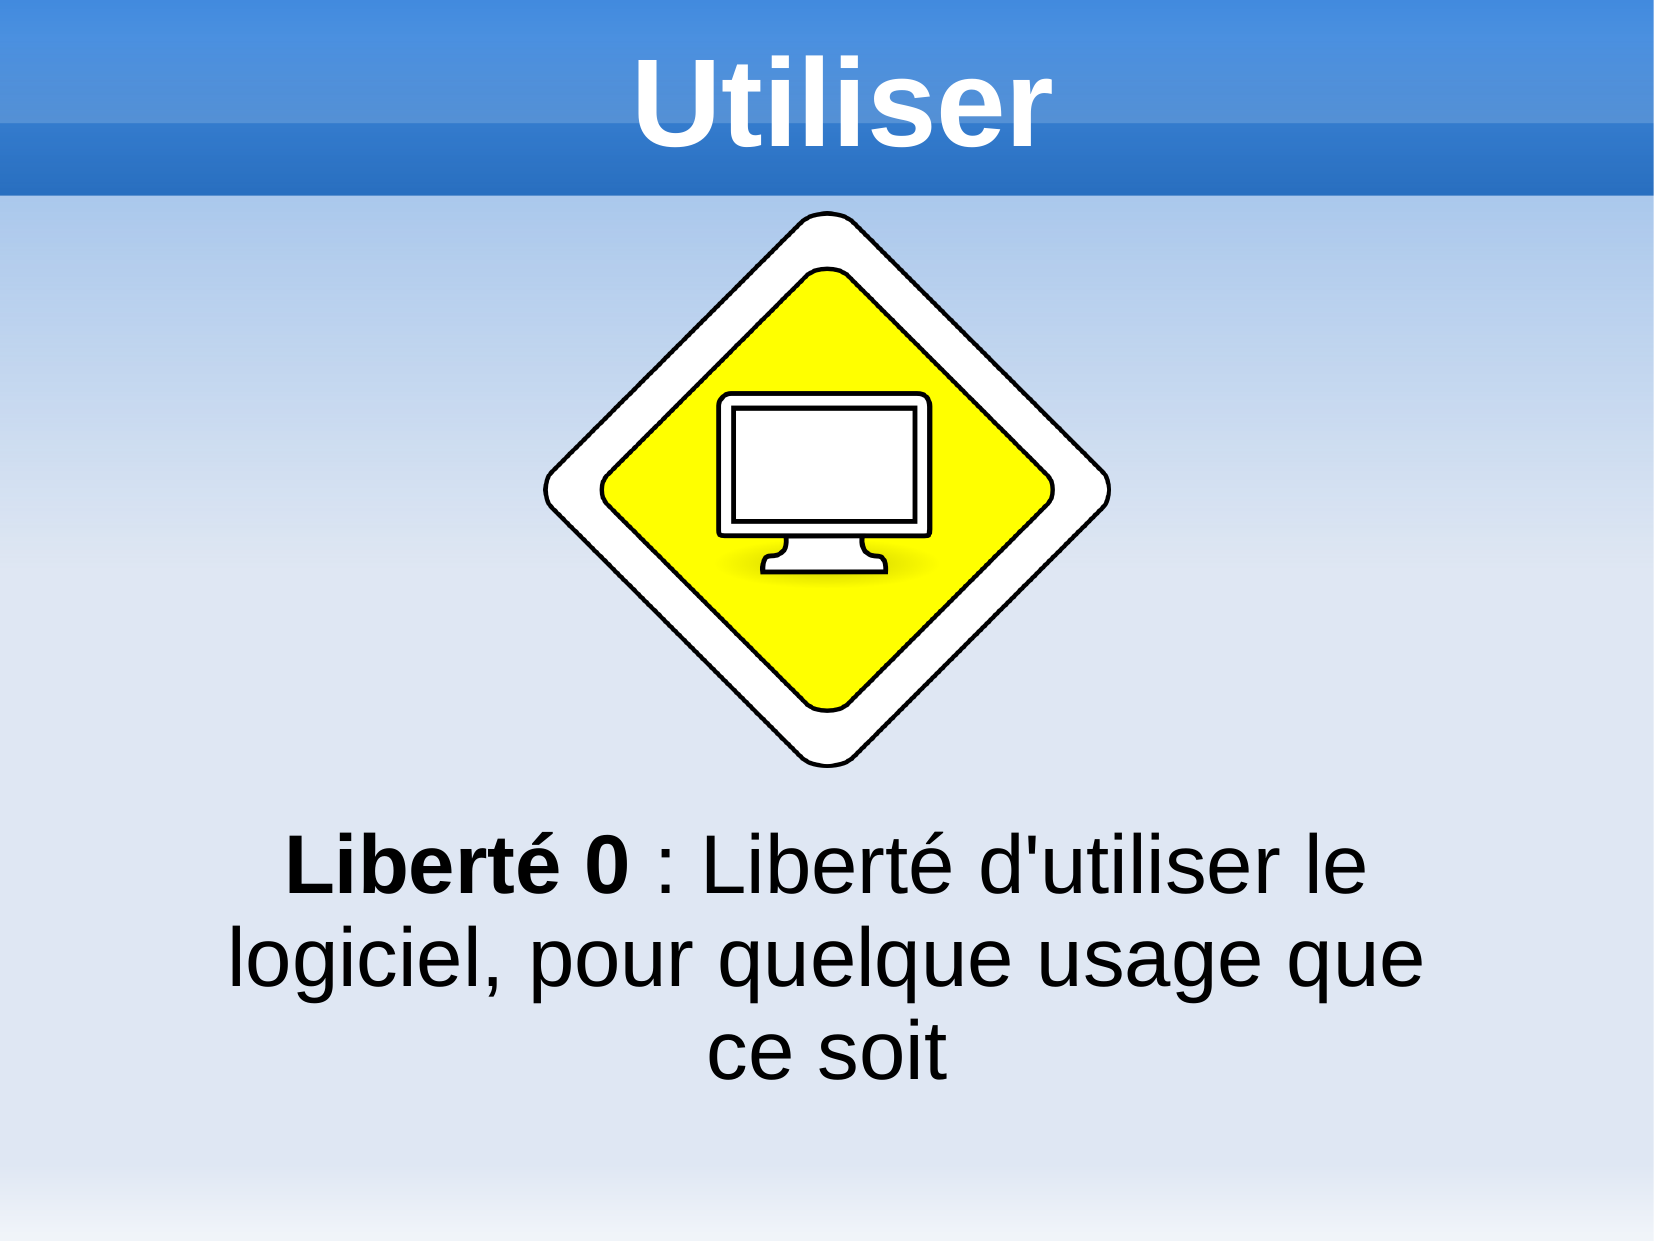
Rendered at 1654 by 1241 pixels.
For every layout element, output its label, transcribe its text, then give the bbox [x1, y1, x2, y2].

title Utiliser [76, 0, 1565, 208]
text_box Liberté 0 : Liberté d'utiliser le logiciel, pour quelque usage que ce soit [200, 810, 1453, 1140]
picture [0, 0, 1654, 1241]
